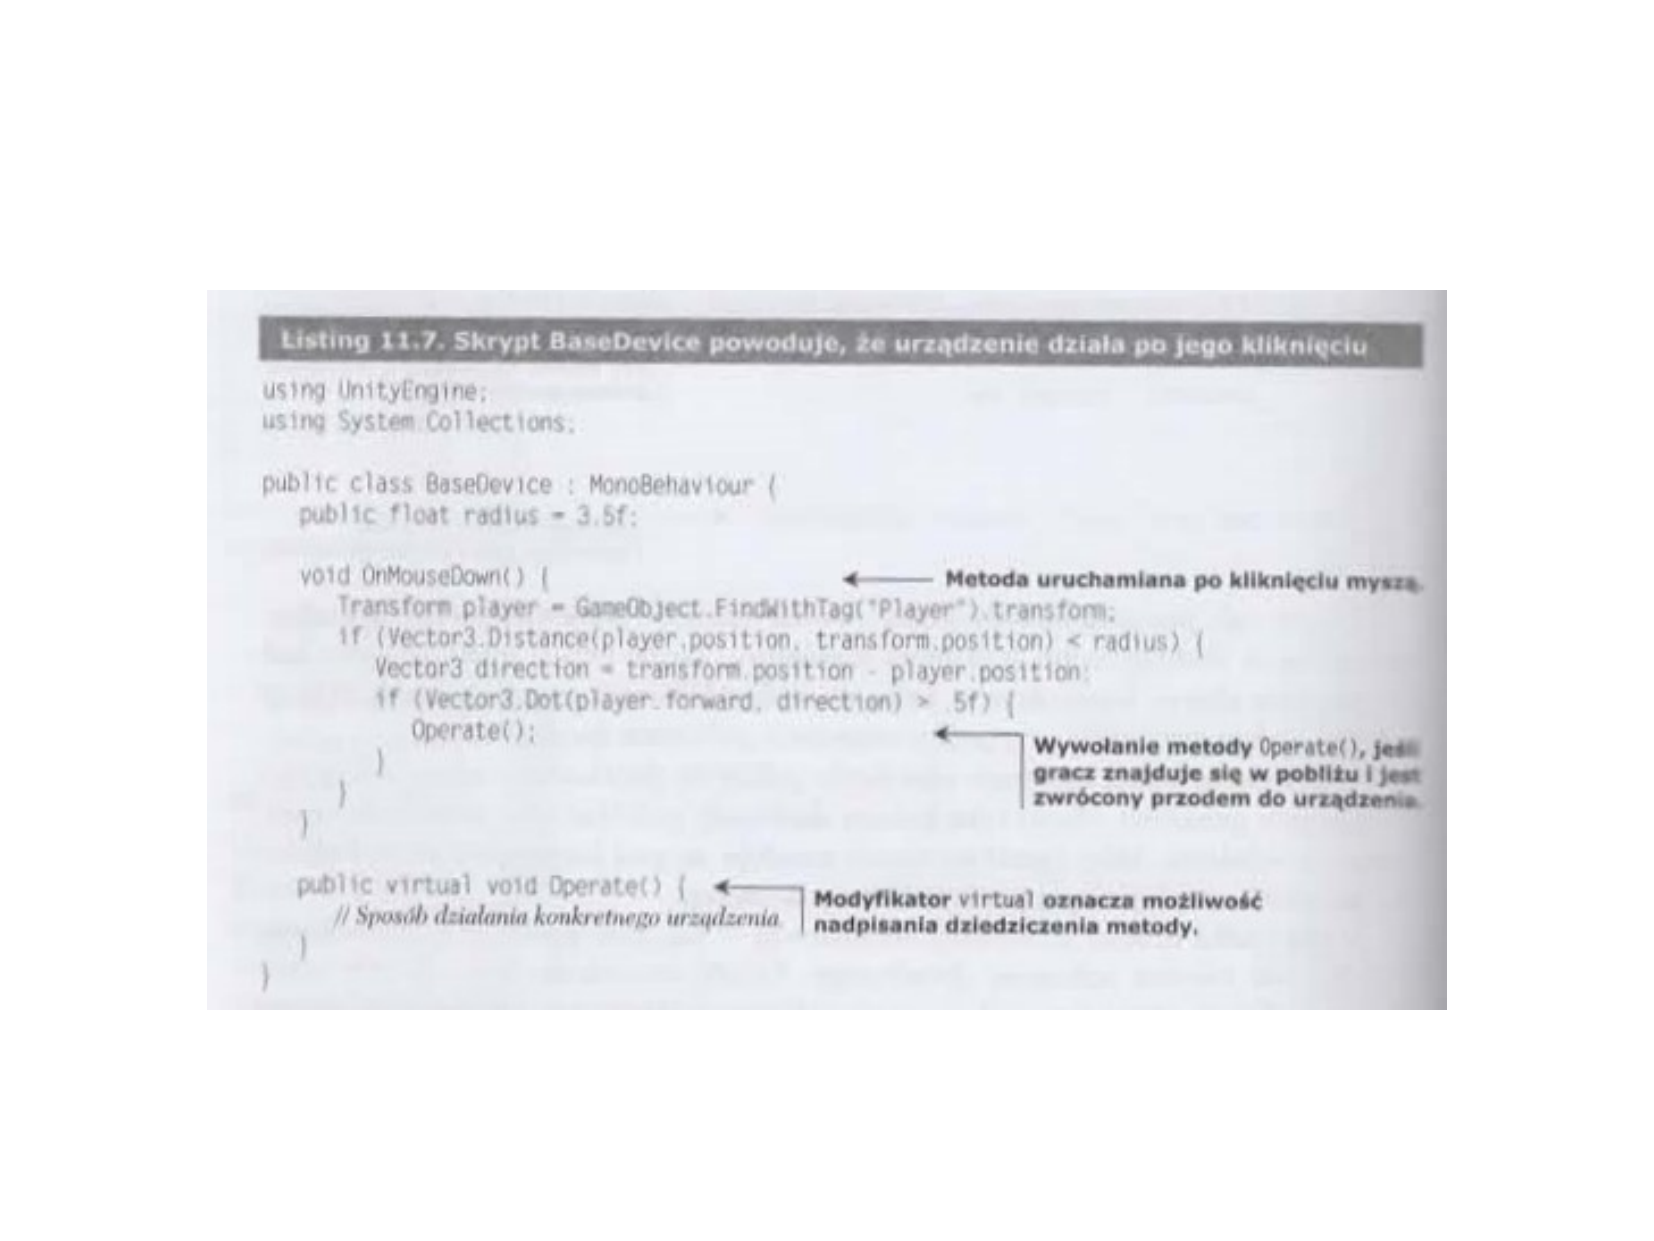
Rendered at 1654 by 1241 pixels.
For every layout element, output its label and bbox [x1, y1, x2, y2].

picture [207, 290, 1447, 1010]
